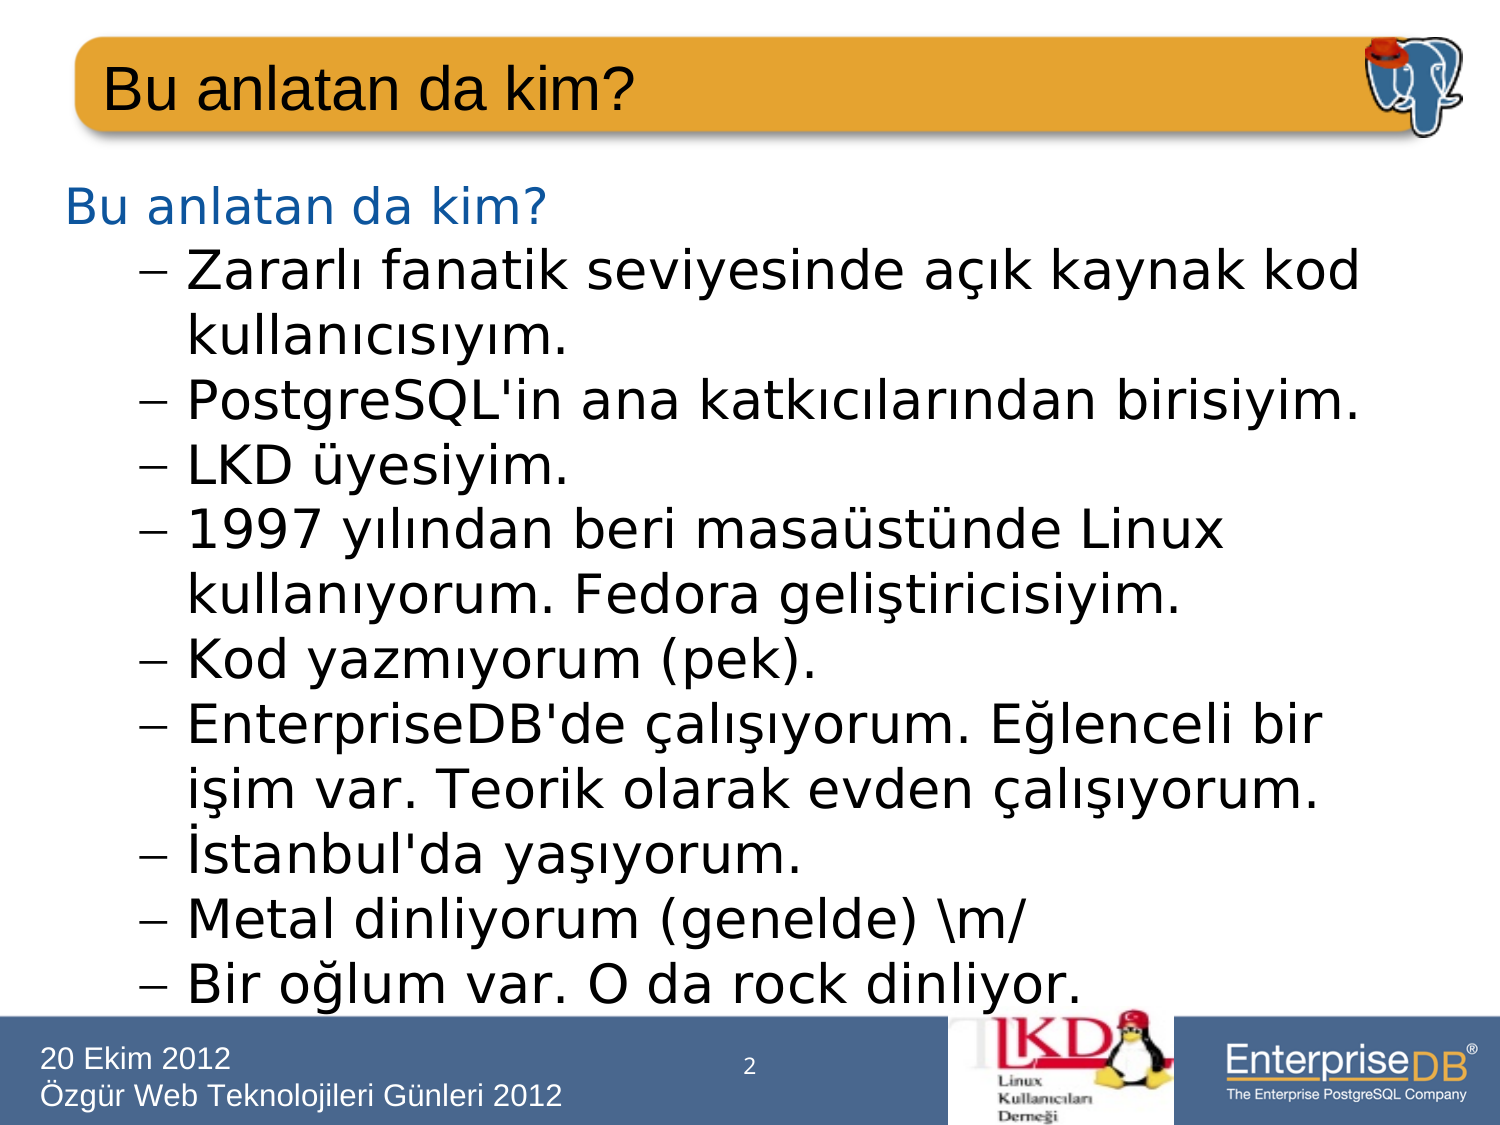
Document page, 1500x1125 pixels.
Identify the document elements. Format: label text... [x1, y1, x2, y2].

picture [0, 0, 1500, 1125]
text_box Bu anlatan da kim? Zararlı fanatik seviyesinde açık kaynak kod kullanıcısıyım. PostgreSQL'in ana katkıcılarından birisiyim. LKD üyesiyim. 1997 yılından beri masaüstünde Linux kullanıyorum. Fedora geliştiricisiyim. Kod yazmıyorum (pek). EnterpriseDB'de çalışıyorum. Eğlenceli bir işim var. Teorik olarak evden çalışıyorum. İstanbul'da yaşıyorum. Metal dinliyorum (genelde) \m/ Bir oğlum var. O da rock dinliyor. [50, 167, 1401, 1018]
text_box Bu anlatan da kim? [87, 32, 1113, 138]
